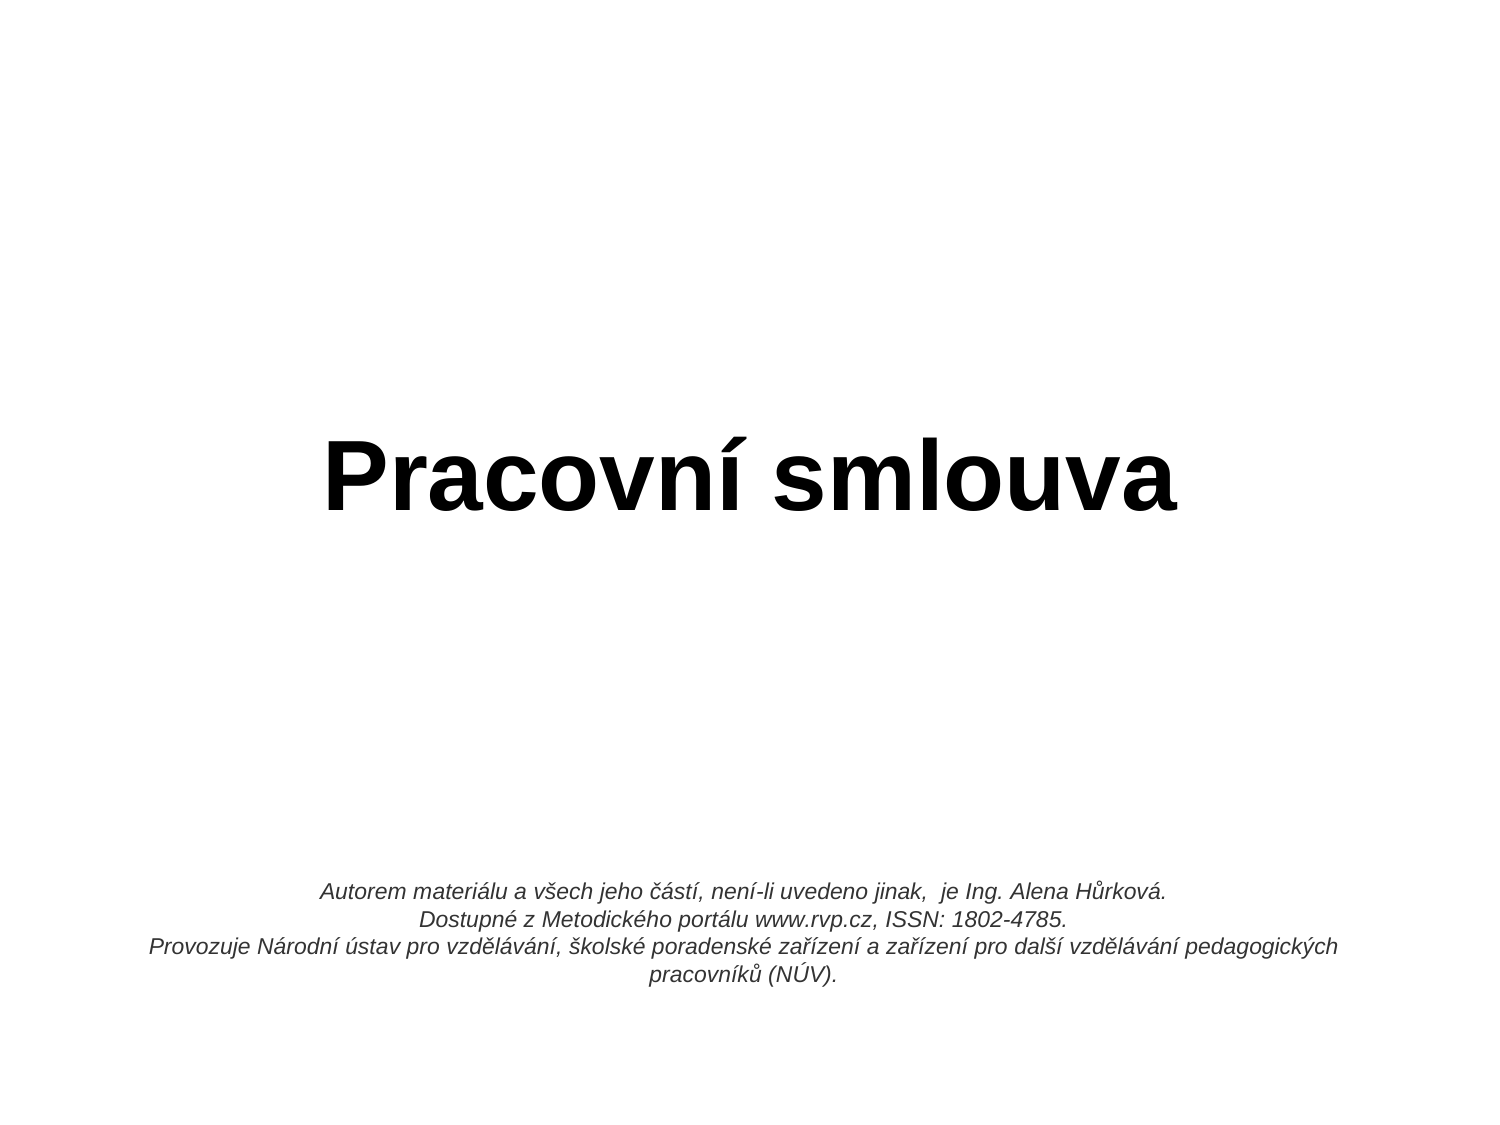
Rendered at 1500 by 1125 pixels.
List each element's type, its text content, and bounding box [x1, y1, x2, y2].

title Pracovní smlouva [112, 349, 1388, 591]
text_box Autorem materiálu a všech jeho částí, není-li uvedeno jinak, je Ing. Alena Hůrková. Dostupné z Metodického portálu www.rvp.cz, ISSN: 1802-4785. Provozuje Národní ústav pro vzdělávání, školské poradenské zařízení a zařízení pro další vzdělávání pedagogických pracovníků (NÚV). [100, 869, 1388, 1023]
